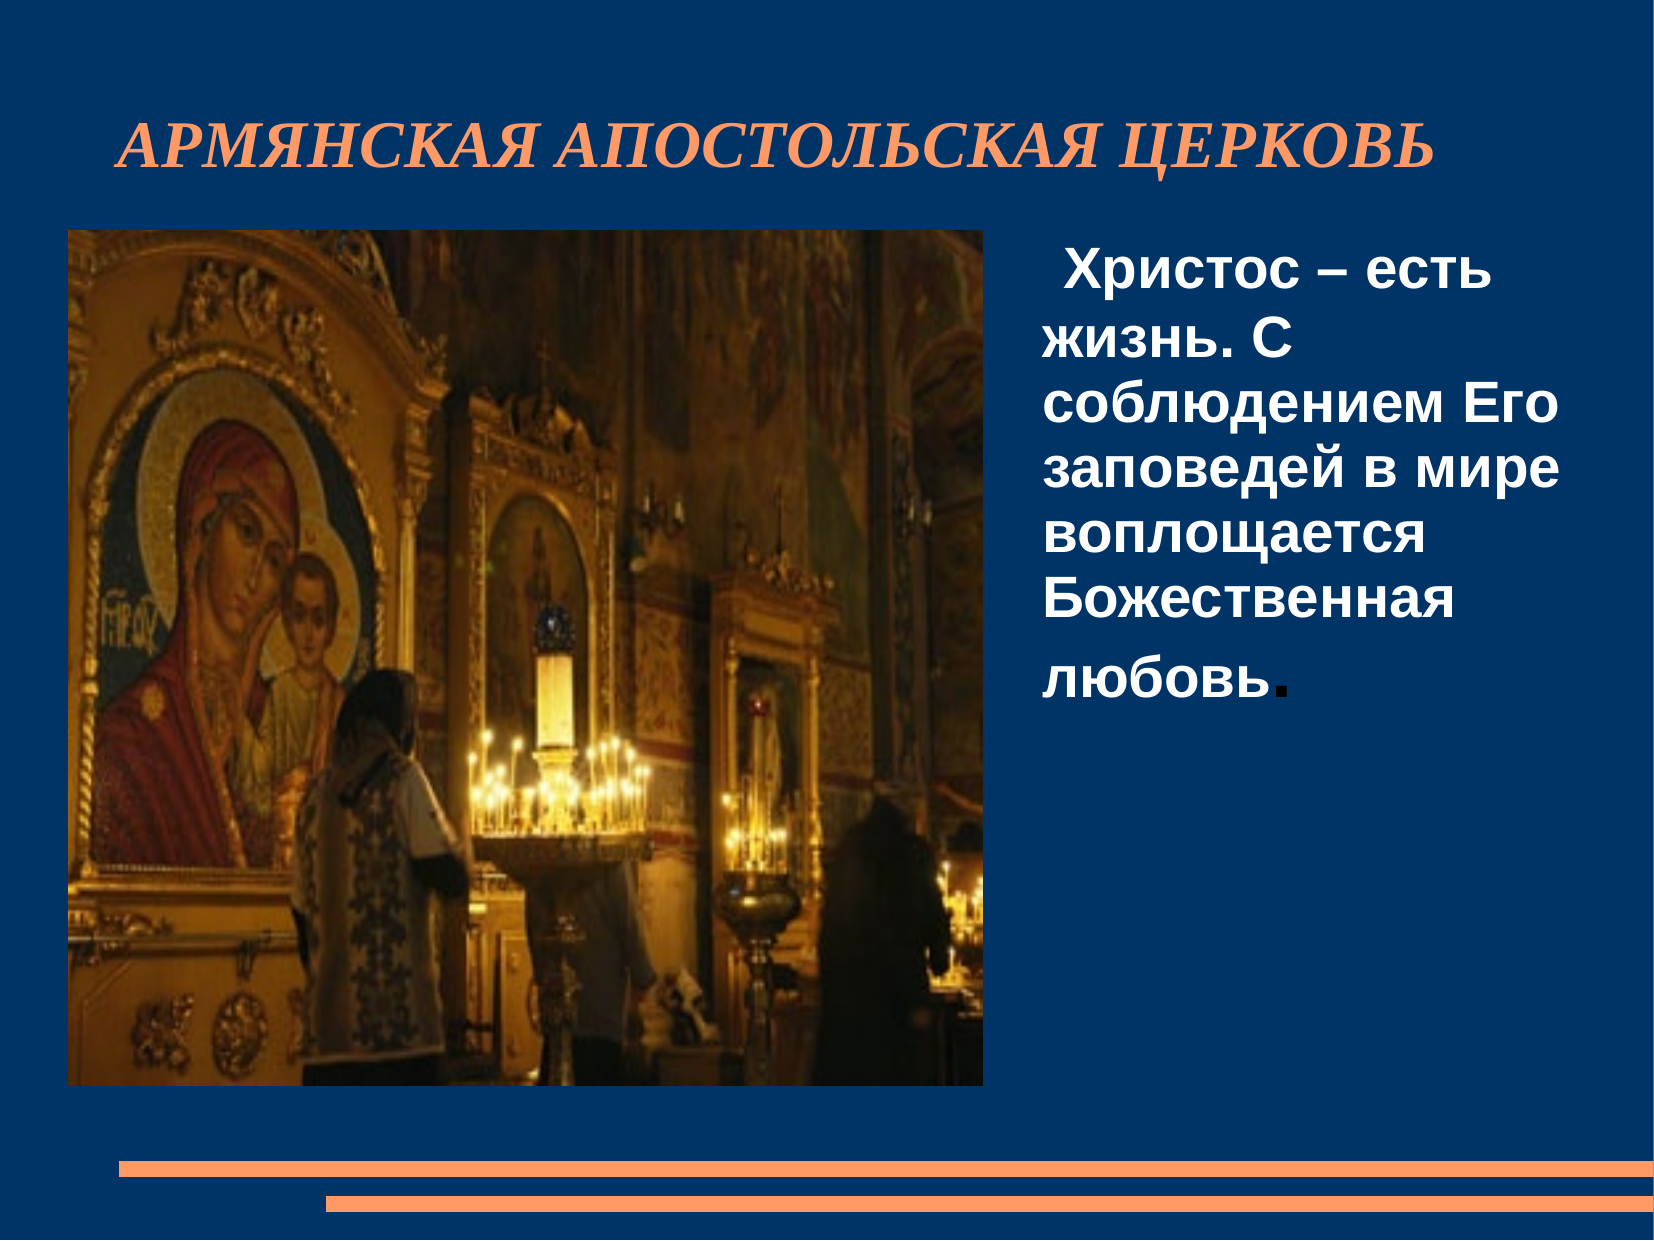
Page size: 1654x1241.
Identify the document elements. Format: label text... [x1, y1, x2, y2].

text_box Христос – есть жизнь. С соблюдением Его заповедей в мире воплощается Божественная любовь. [1027, 213, 1631, 1103]
title АРМЯНСКАЯ АПОСТОЛЬСКАЯ ЦЕРКОВЬ [117, 31, 1530, 251]
picture [68, 230, 983, 1086]
